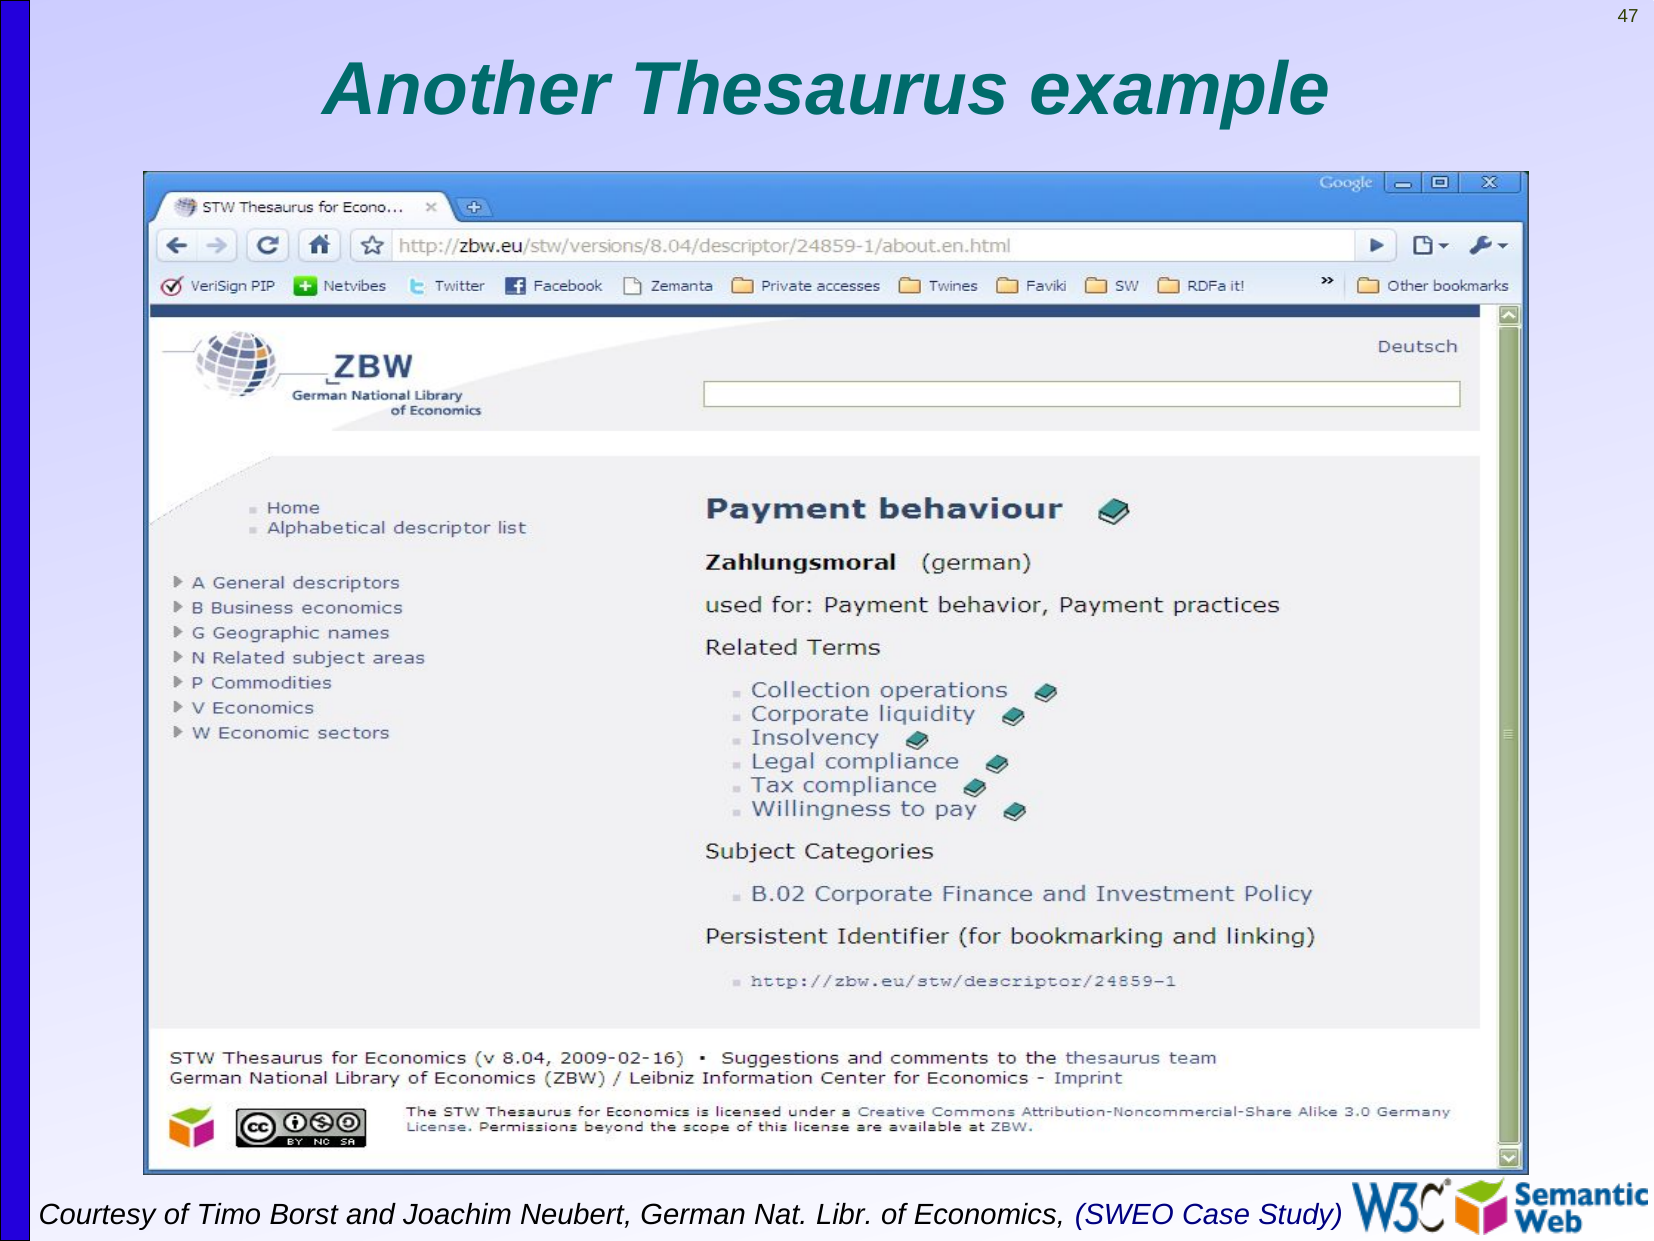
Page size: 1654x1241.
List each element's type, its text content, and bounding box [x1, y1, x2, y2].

title Another Thesaurus example [0, 20, 1654, 154]
picture [143, 171, 1648, 1235]
text_box Courtesy of Timo Borst and Joachim Neubert, German Nat. Libr. of Economics, (SWEO Case Study) [23, 1192, 1359, 1241]
